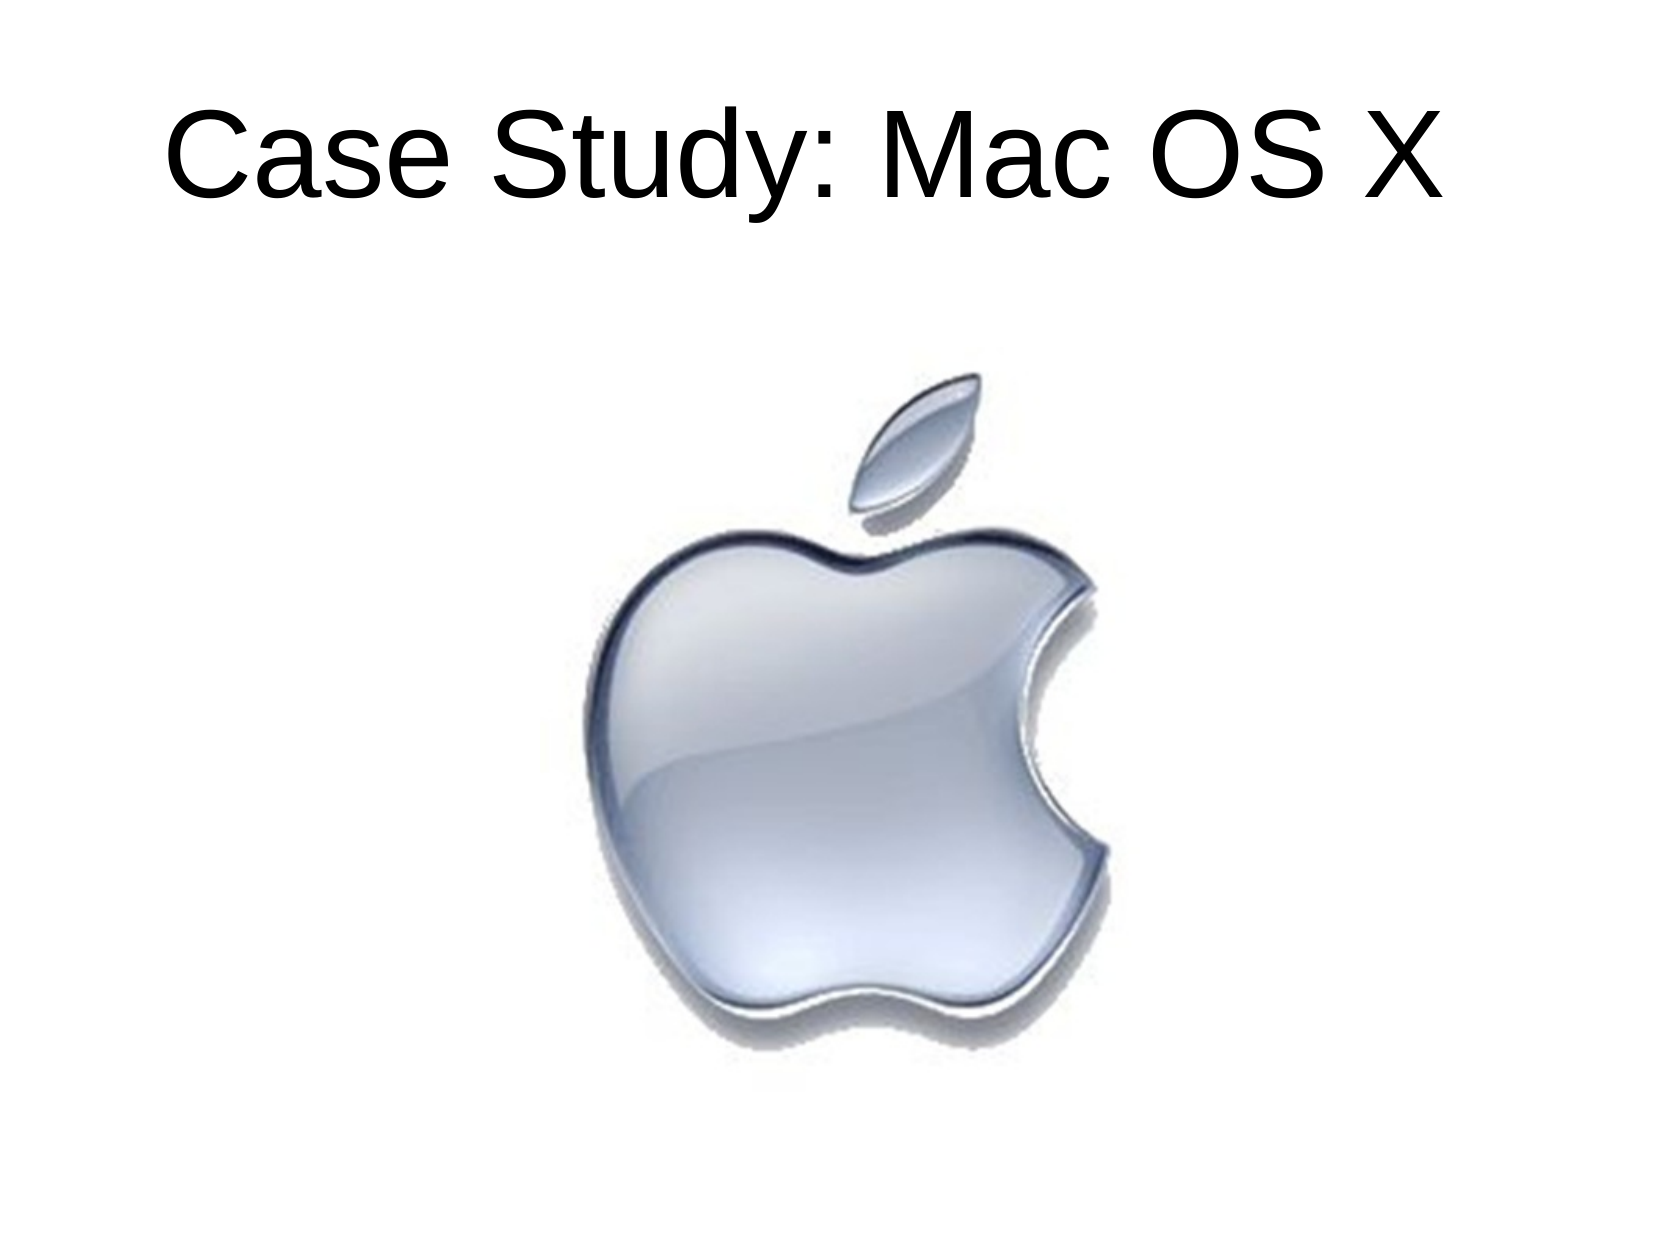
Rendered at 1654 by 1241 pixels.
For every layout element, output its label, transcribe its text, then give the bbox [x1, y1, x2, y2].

text_box Case Study: Mac OS X [147, 77, 1463, 232]
picture [540, 347, 1161, 1098]
